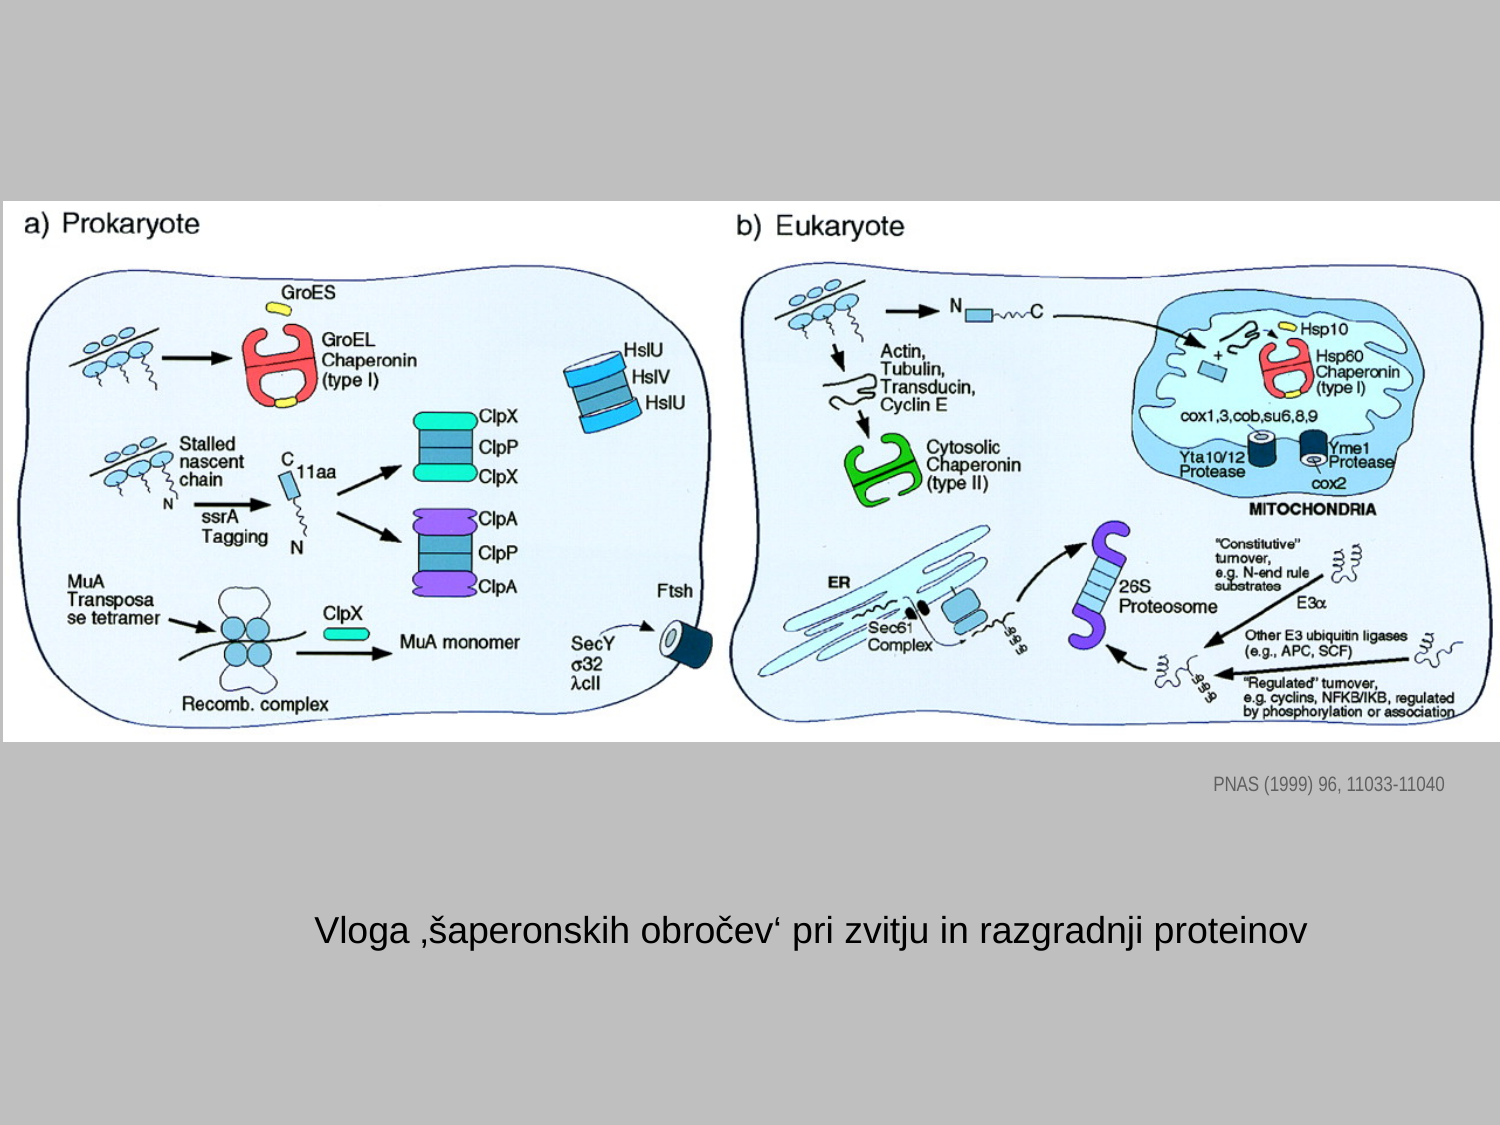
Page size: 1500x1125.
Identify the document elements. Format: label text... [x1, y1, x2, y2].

text_box Vloga ‚šaperonskih obročev‘ pri zvitju in razgradnji proteinov [299, 898, 1323, 958]
picture [3, 201, 1500, 743]
text_box PNAS (1999) 96, 11033-11040 [714, 763, 1465, 804]
